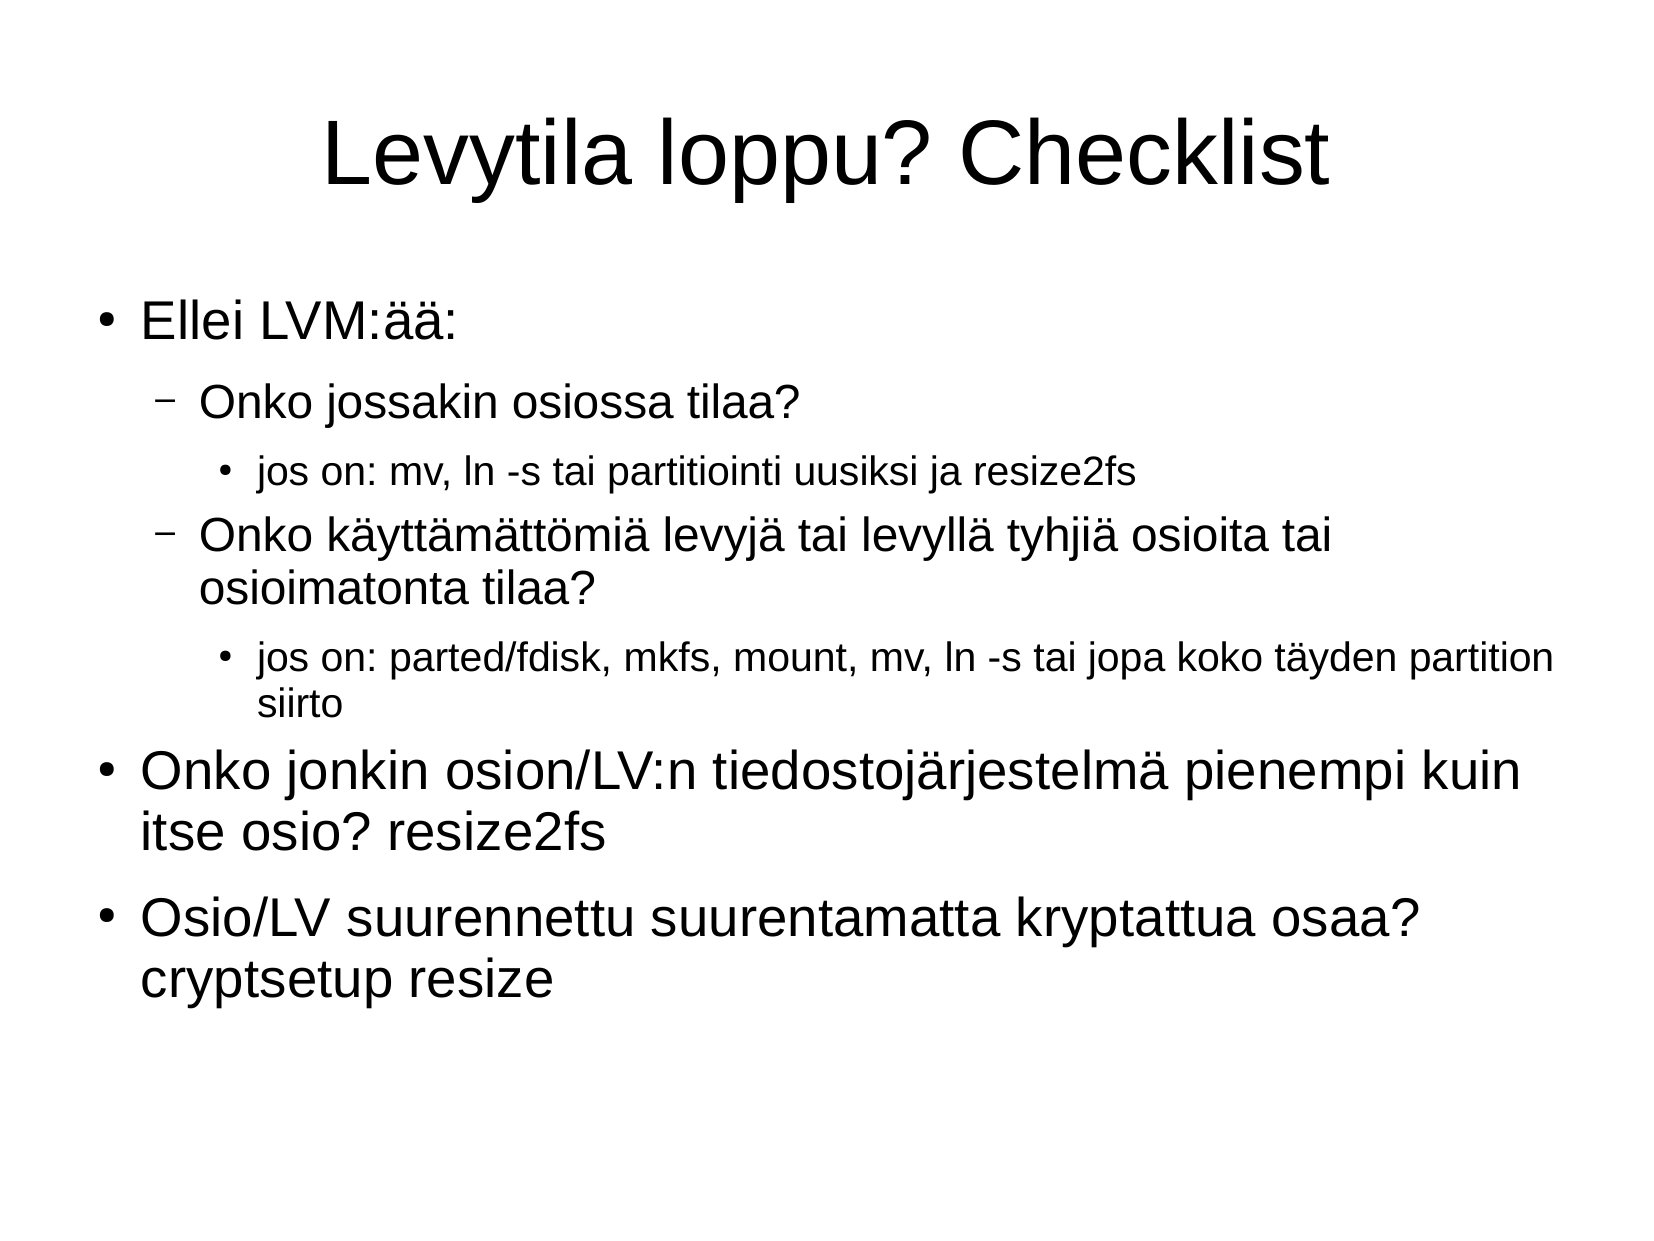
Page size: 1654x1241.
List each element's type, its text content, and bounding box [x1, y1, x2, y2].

list Ellei LVM:ää: Onko jossakin osiossa tilaa? jos on: mv, ln -s tai partitiointi uusiksi ja resize2fs Onko käyttämättömiä levyjä tai levyllä tyhjiä osioita tai osioimatonta tilaa? jos on: parted/fdisk, mkfs, mount, mv, ln -s tai jopa koko täyden partition siirto Onko jonkin osion/LV:n tiedostojärjestelmä pienempi kuin itse osio? resize2fs Osio/LV suurennettu suurentamatta kryptattua osaa? cryptsetup resize [82, 290, 1571, 1010]
title Levytila loppu? Checklist [82, 49, 1571, 257]
